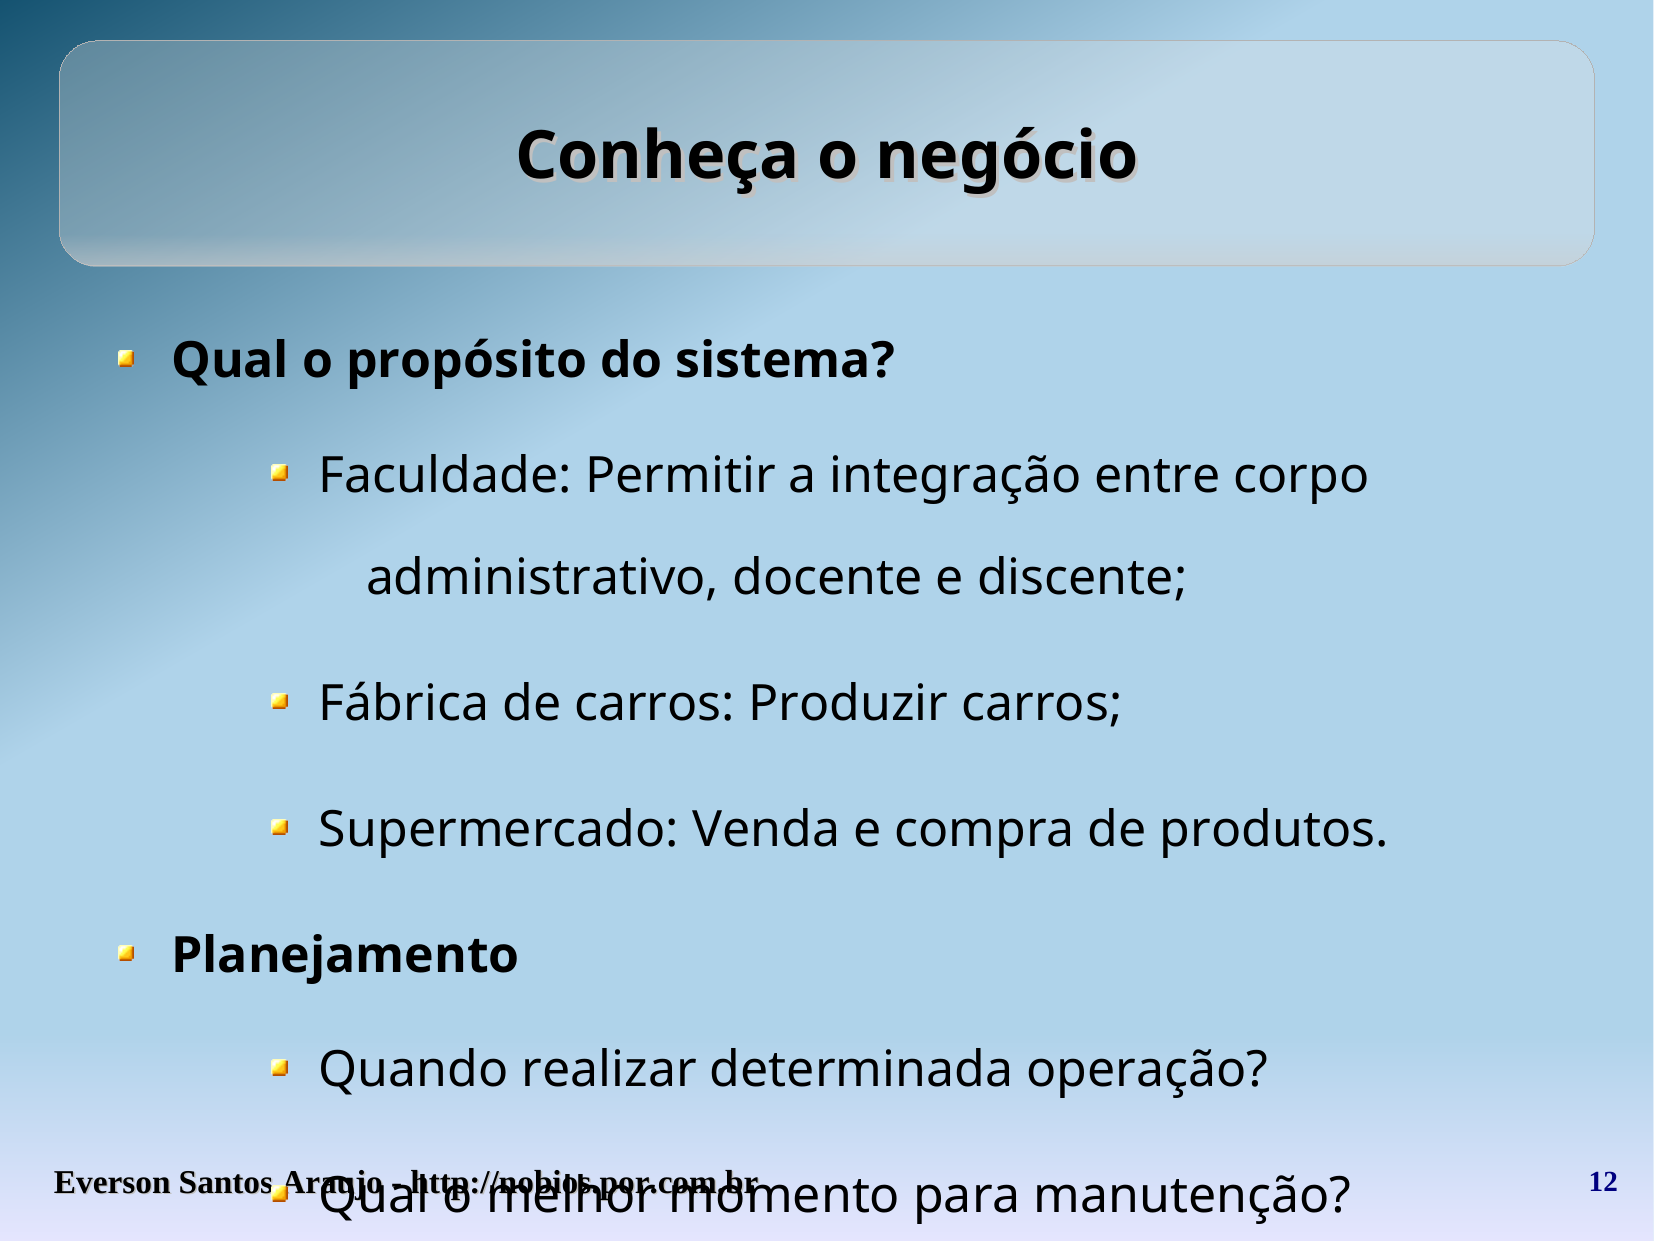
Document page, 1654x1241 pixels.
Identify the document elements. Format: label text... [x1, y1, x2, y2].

list Qual o propósito do sistema? Faculdade: Permitir a integração entre corpo administrativo, docente e discente; Fábrica de carros: Produzir carros; Supermercado: Venda e compra de produtos. Planejamento Quando realizar determinada operação? Qual o melhor momento para manutenção? [82, 290, 1571, 1109]
title Conheça o negócio [82, 49, 1571, 257]
picture [271, 1185, 288, 1202]
